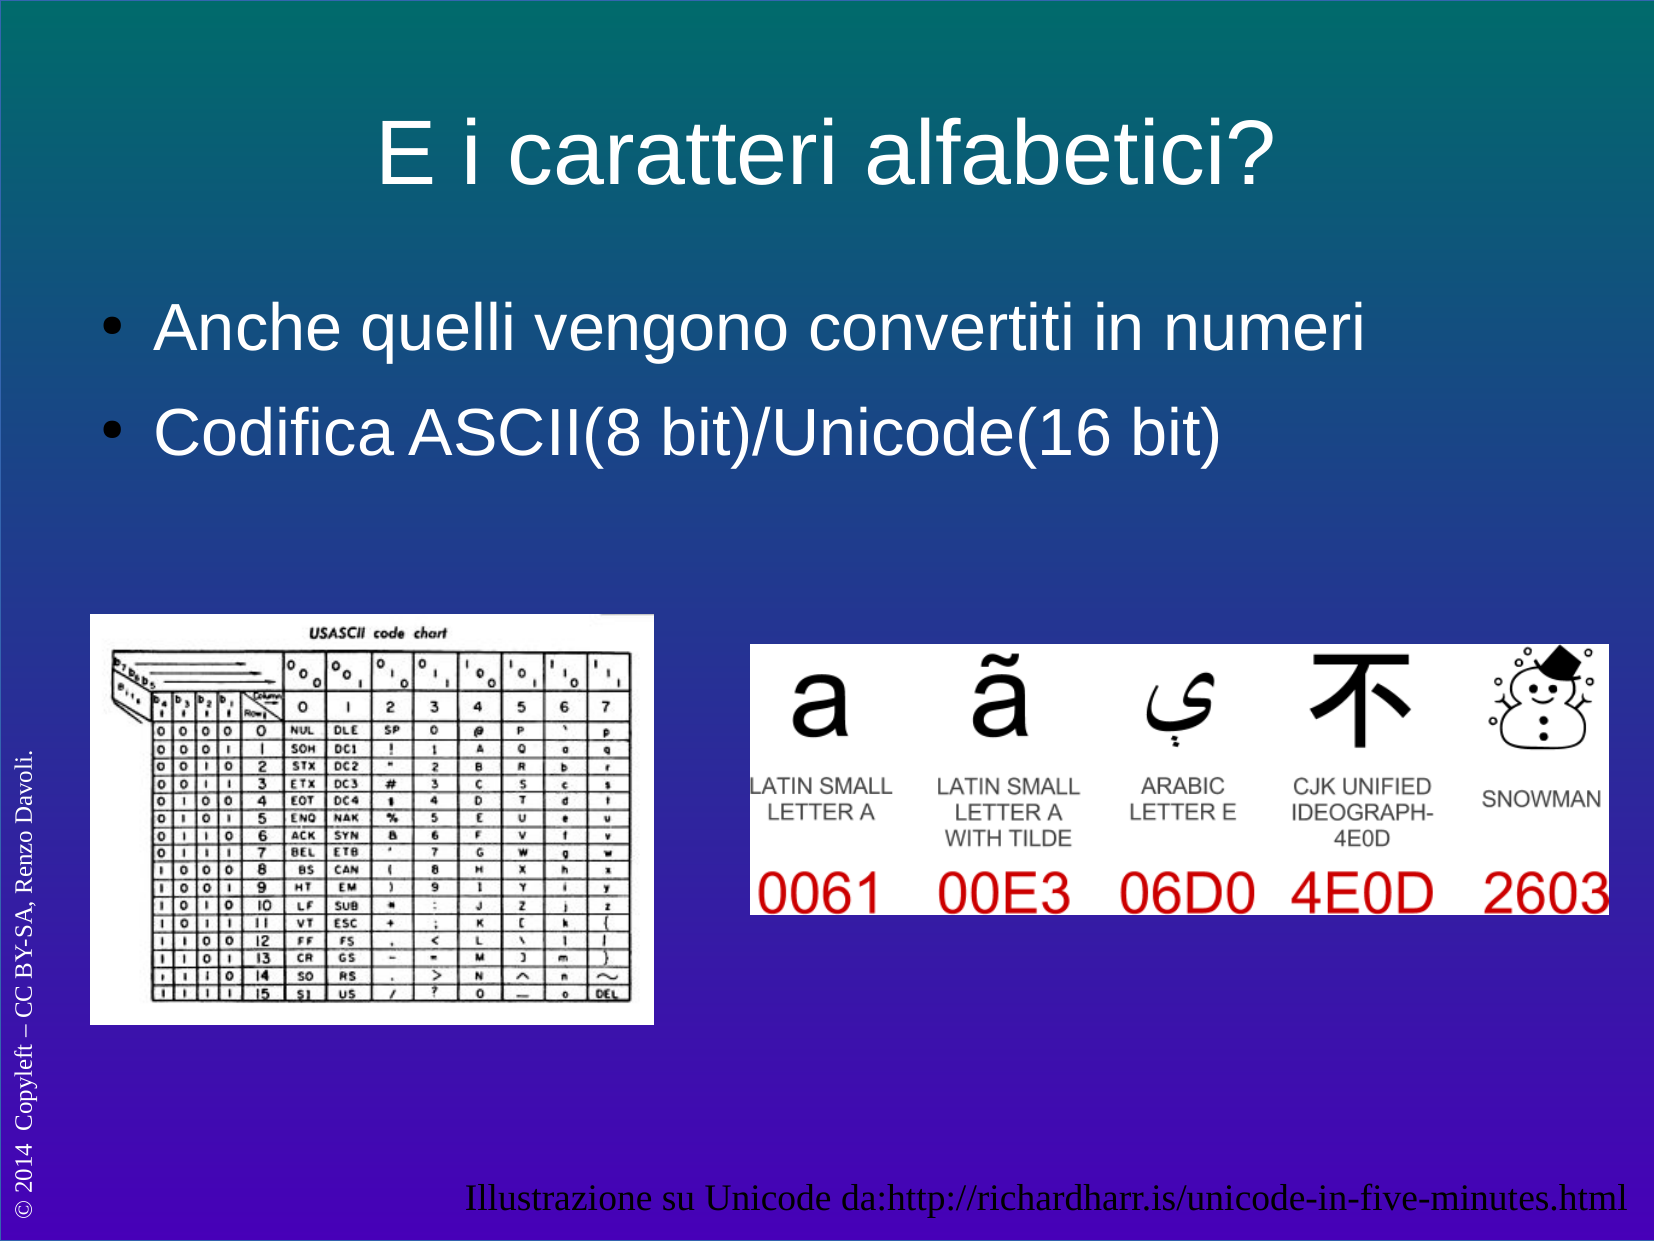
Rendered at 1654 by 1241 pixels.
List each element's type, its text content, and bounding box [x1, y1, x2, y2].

picture [90, 614, 654, 1025]
list Anche quelli vengono convertiti in numeri Codifica ASCII(8 bit)/Unicode(16 bit) [82, 290, 1571, 1010]
text_box Illustrazione su Unicode da:http://richardharr.is/unicode-in-five-minutes.html [450, 1170, 1654, 1227]
title E i caratteri alfabetici? [82, 49, 1571, 257]
picture [750, 644, 1609, 916]
